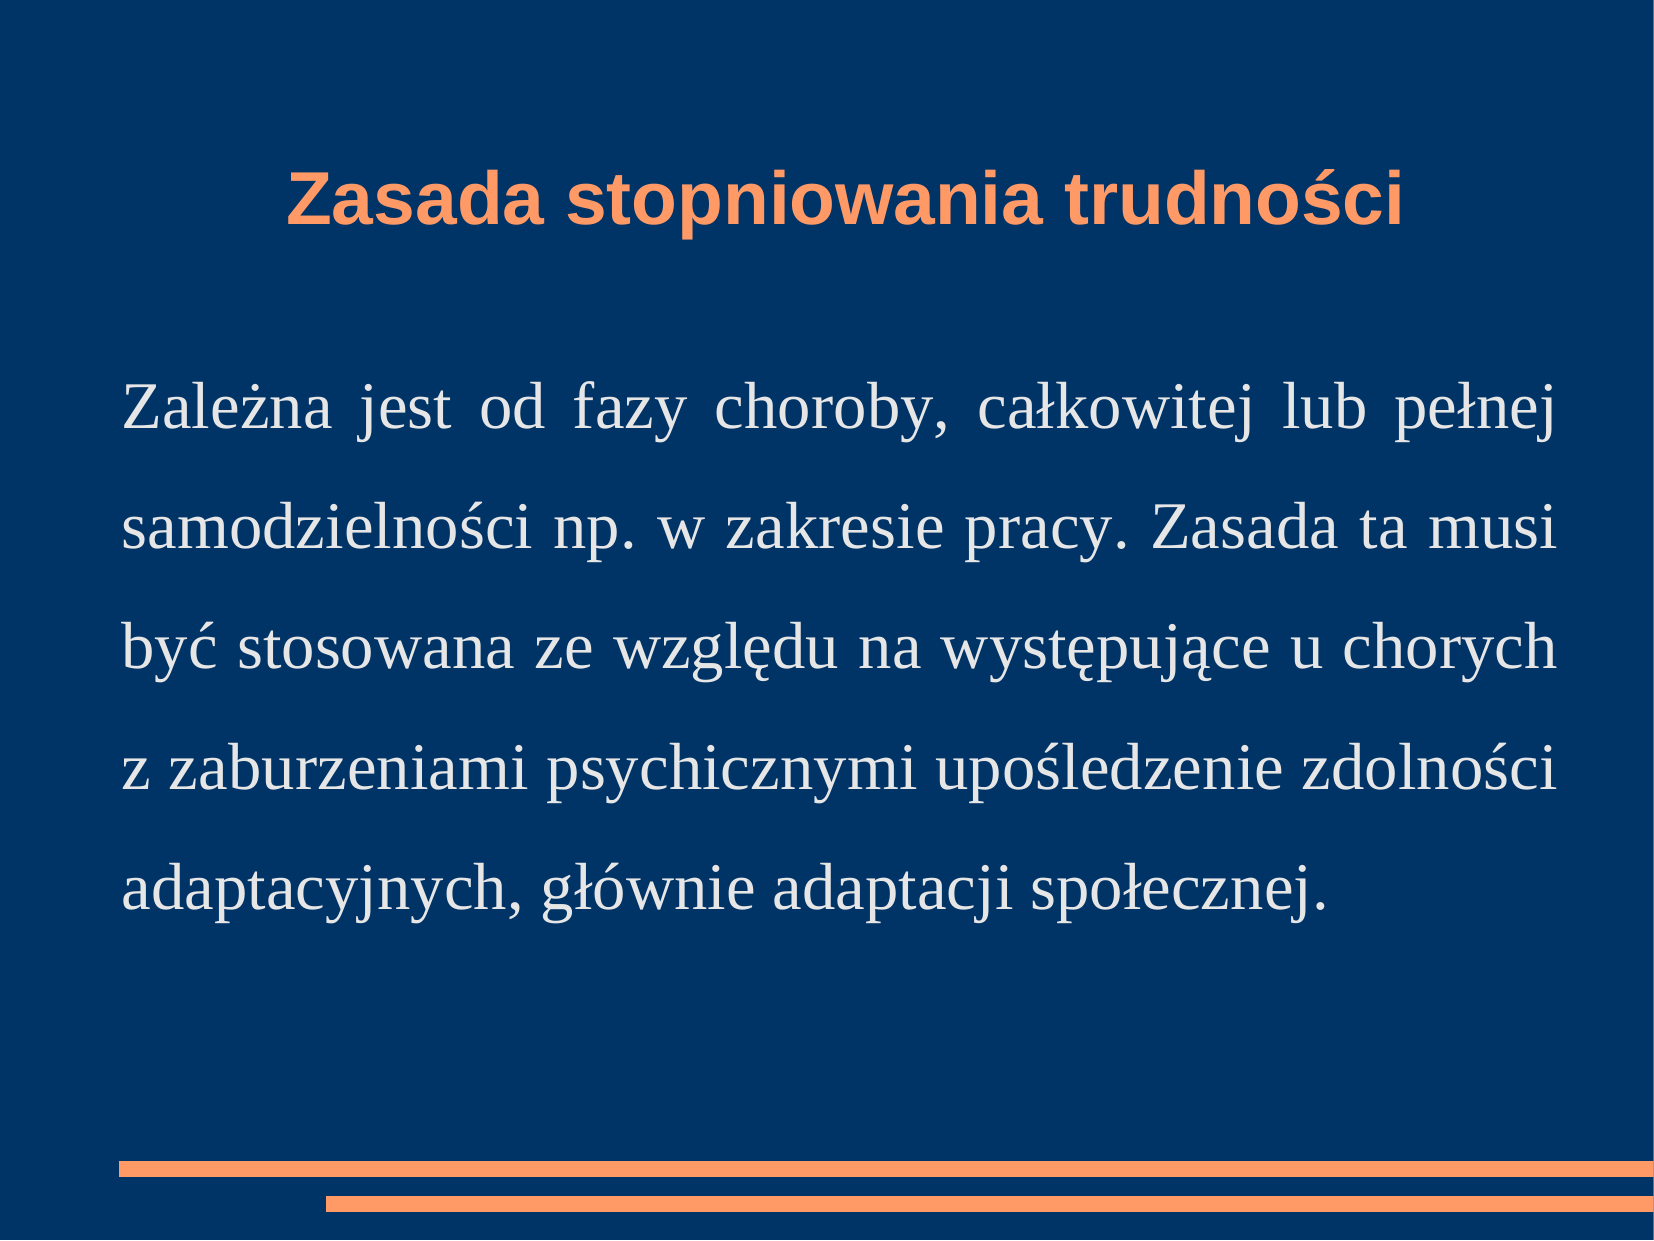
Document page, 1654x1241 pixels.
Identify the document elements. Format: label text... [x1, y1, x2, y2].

list Zależna jest od fazy choroby, całkowitej lub pełnej samodzielności np. w zakresie pracy. Zasada ta musi być stosowana ze względu na występujące u chorych z zaburzeniami psychicznymi upośledzenie zdolności adaptacyjnych, głównie adaptacji społecznej. [121, 321, 1561, 1132]
title Zasada stopniowania trudności [121, 46, 1534, 254]
